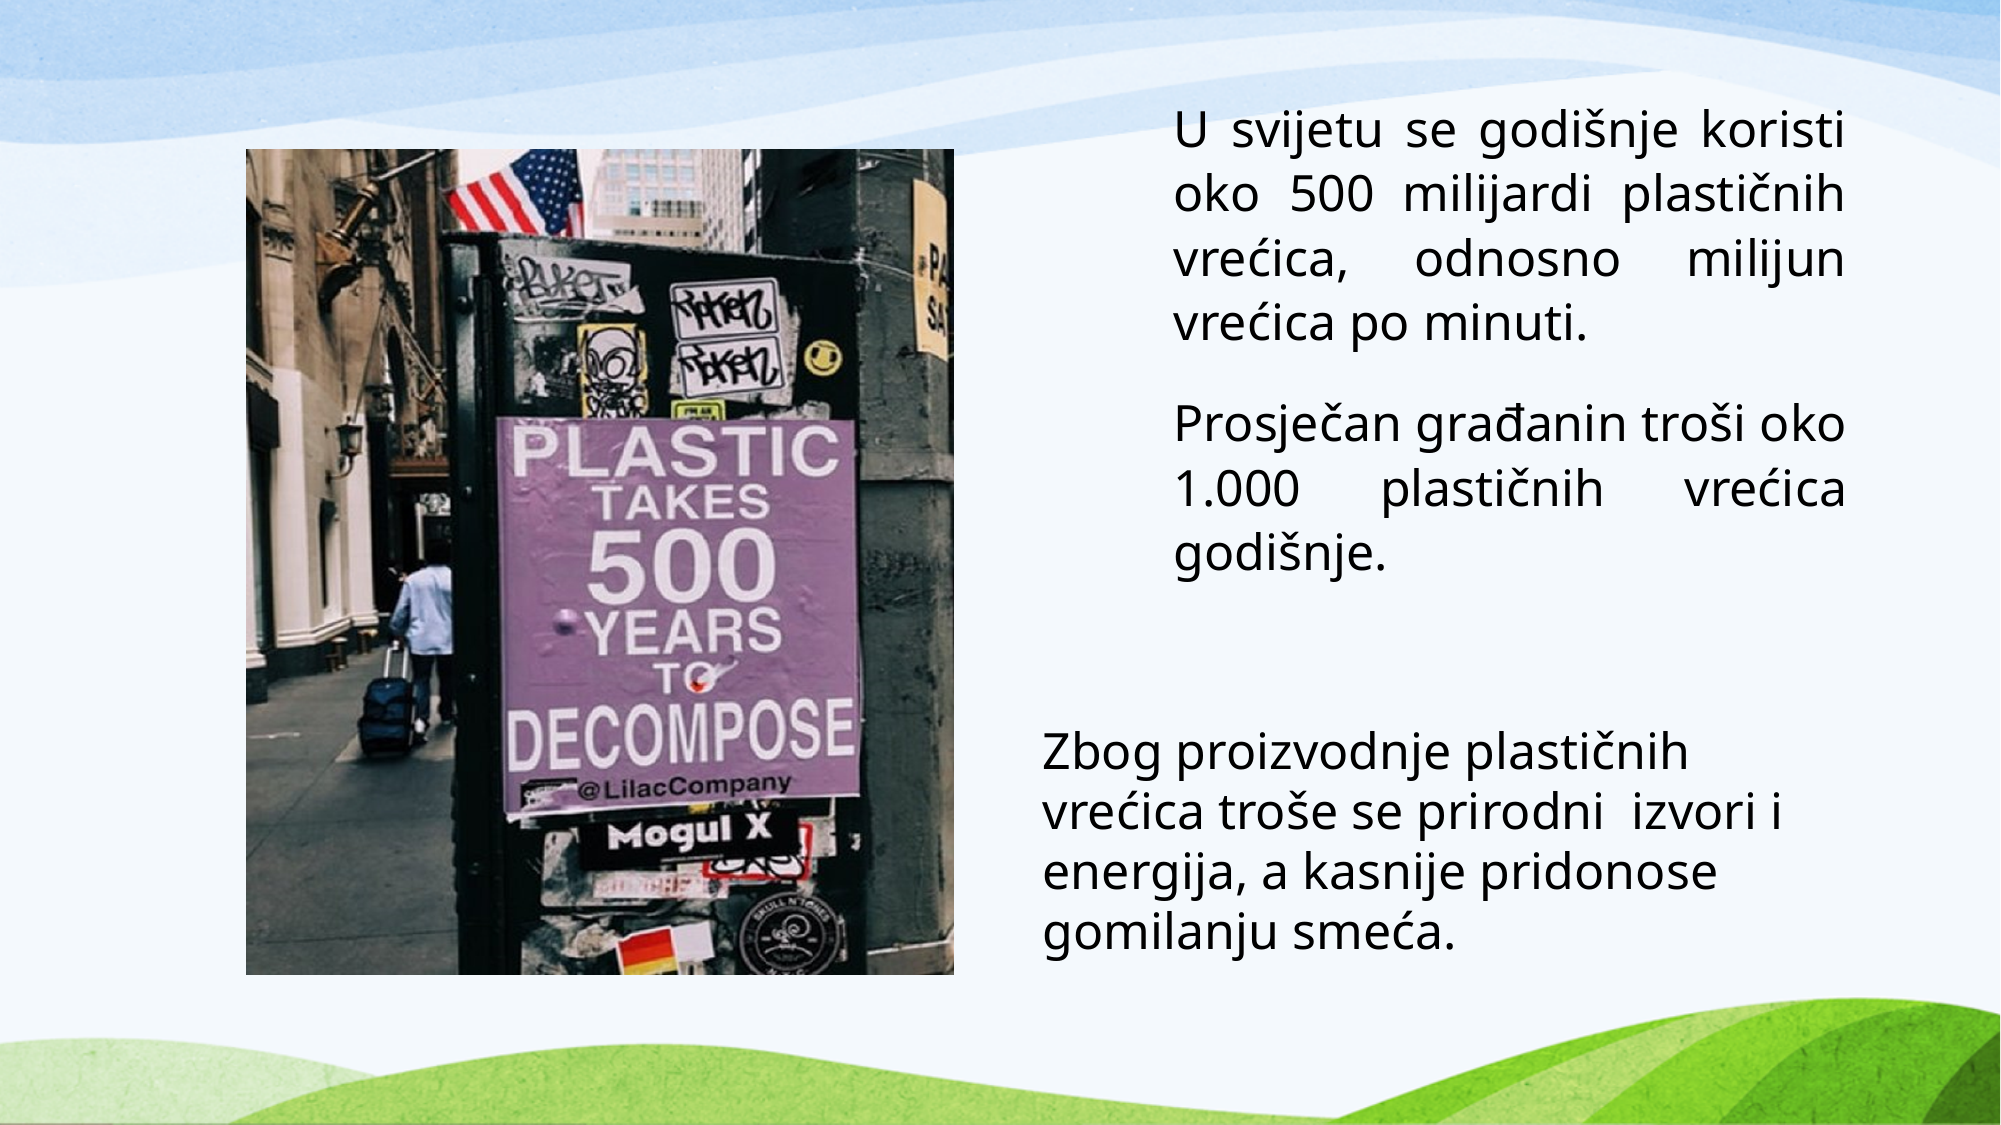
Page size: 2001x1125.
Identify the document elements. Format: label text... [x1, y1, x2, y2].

list U svijetu se godišnje koristi oko 500 milijardi plastičnih vrećica, odnosno milijun vrećica po minuti. Prosječan građanin troši oko 1.000 plastičnih vrećica godišnje. Zbog proizvodnje plastičnih vrećica troše se prirodni izvori i energija, a kasnije pridonose gomilanju smeća. [1027, 85, 1863, 1071]
picture [246, 149, 954, 976]
